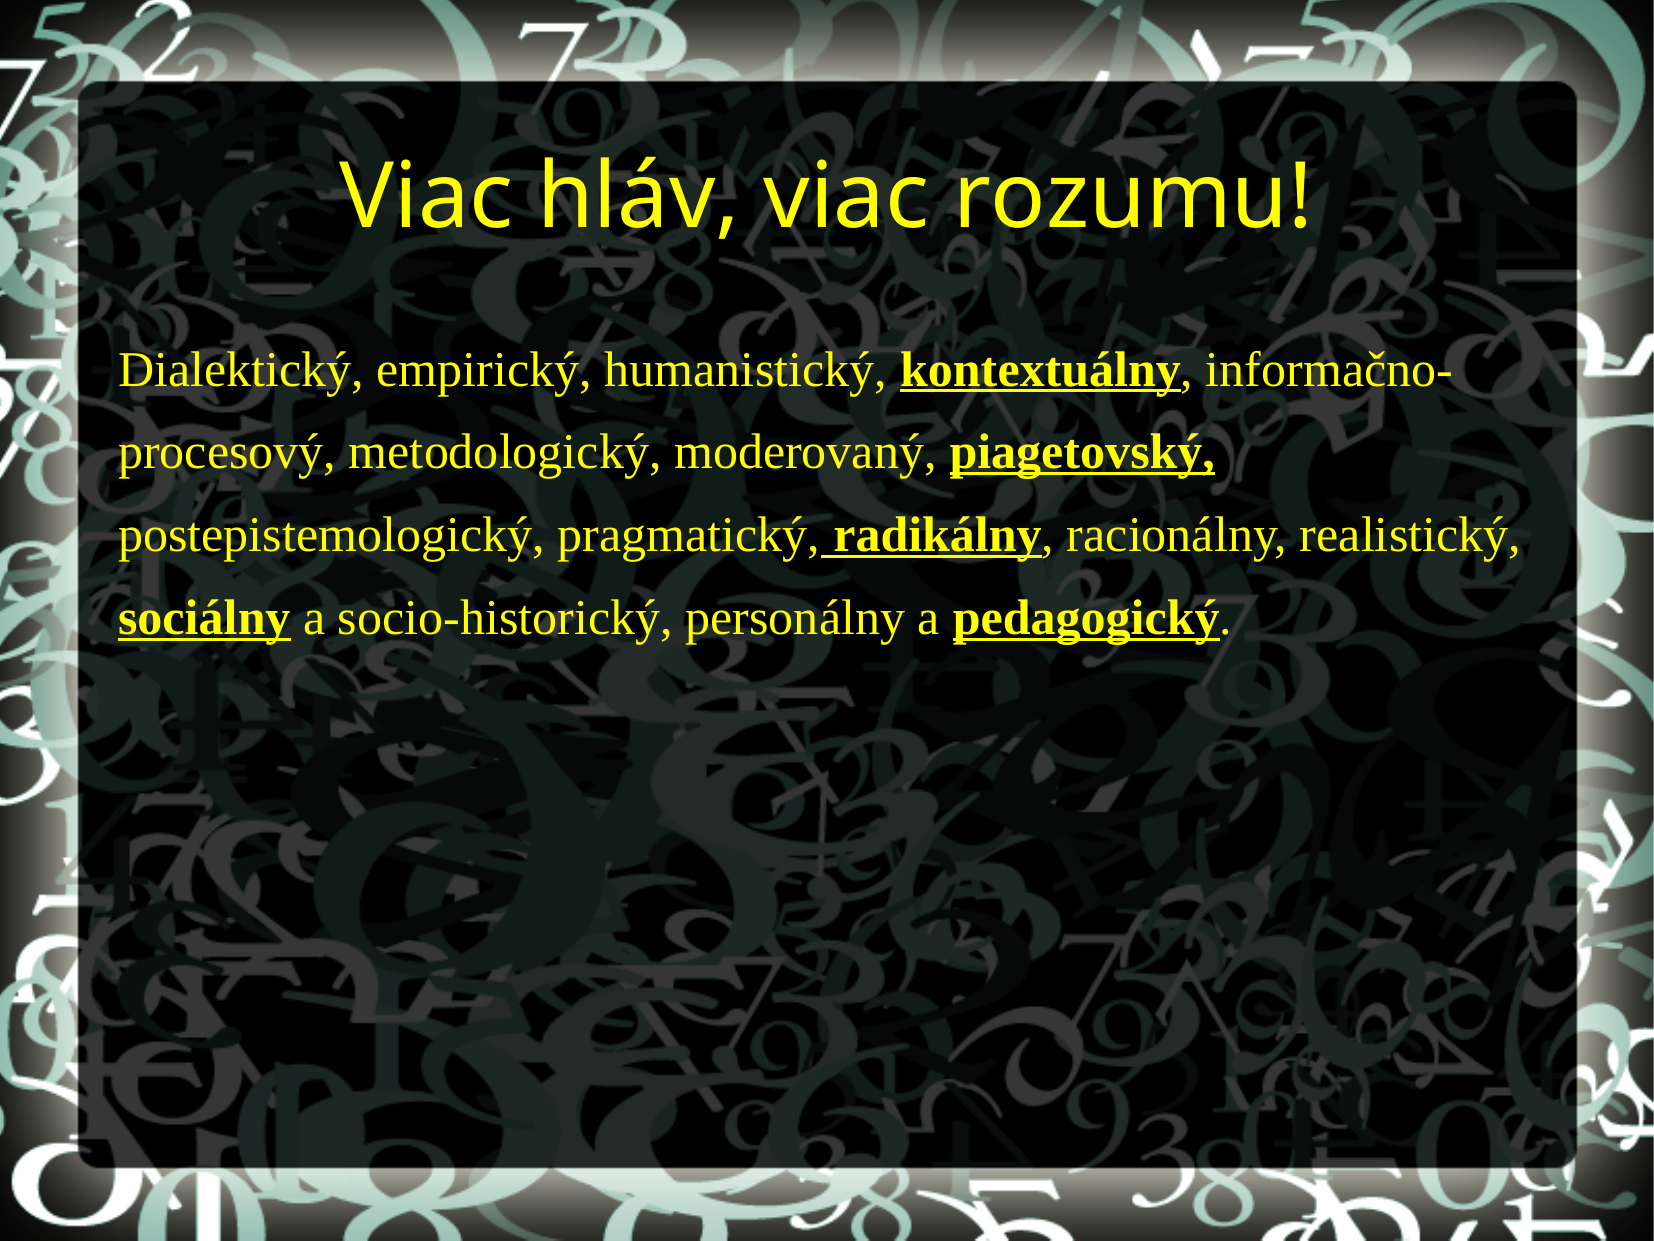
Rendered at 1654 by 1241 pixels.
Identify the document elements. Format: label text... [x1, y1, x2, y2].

list Dialektický, empirický, humanistický, kontextuálny, informačno-procesový, metodologický, moderovaný, piagetovský, postepistemologický, pragmatický, radikálny, racionálny, realistický, sociálny a socio-historický, personálny a pedagogický. [118, 313, 1542, 1034]
title Viac hláv, viac rozumu! [82, 88, 1571, 296]
picture [0, 0, 1654, 1241]
